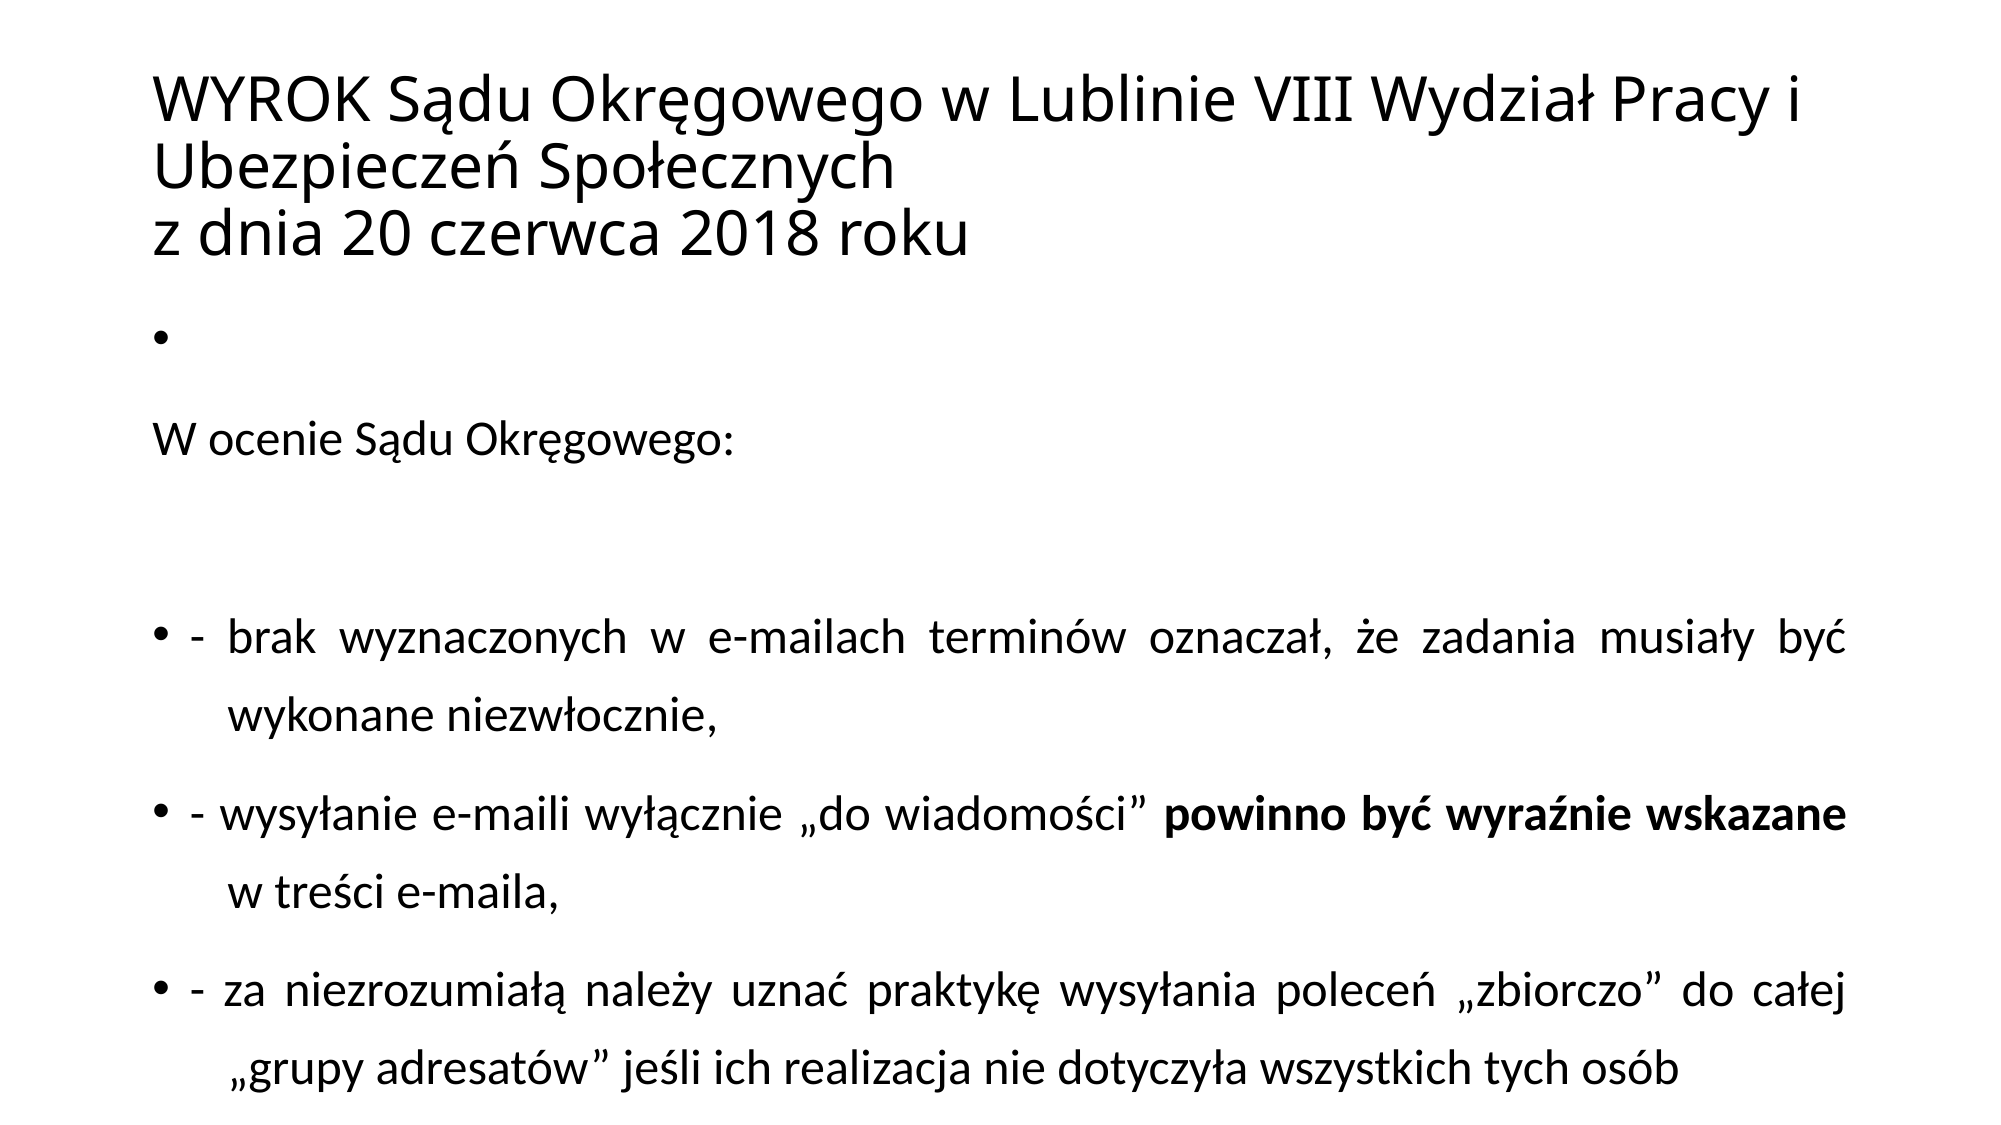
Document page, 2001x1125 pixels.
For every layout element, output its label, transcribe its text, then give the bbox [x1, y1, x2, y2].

title WYROK Sądu Okręgowego w Lublinie VIII Wydział Pracy i Ubezpieczeń Społecznych z dnia 20 czerwca 2018 roku [137, 59, 1863, 278]
list W ocenie Sądu Okręgowego: - brak wyznaczonych w e-mailach terminów oznaczał, że zadania musiały być wykonane niezwłocznie, - wysyłanie e-maili wyłącznie „do wiadomości” powinno być wyraźnie wskazane w treści e-maila, - za niezrozumiałą należy uznać praktykę wysyłania poleceń „zbiorczo” do całej „grupy adresatów” jeśli ich realizacja nie dotyczyła wszystkich tych osób [137, 299, 1863, 1125]
